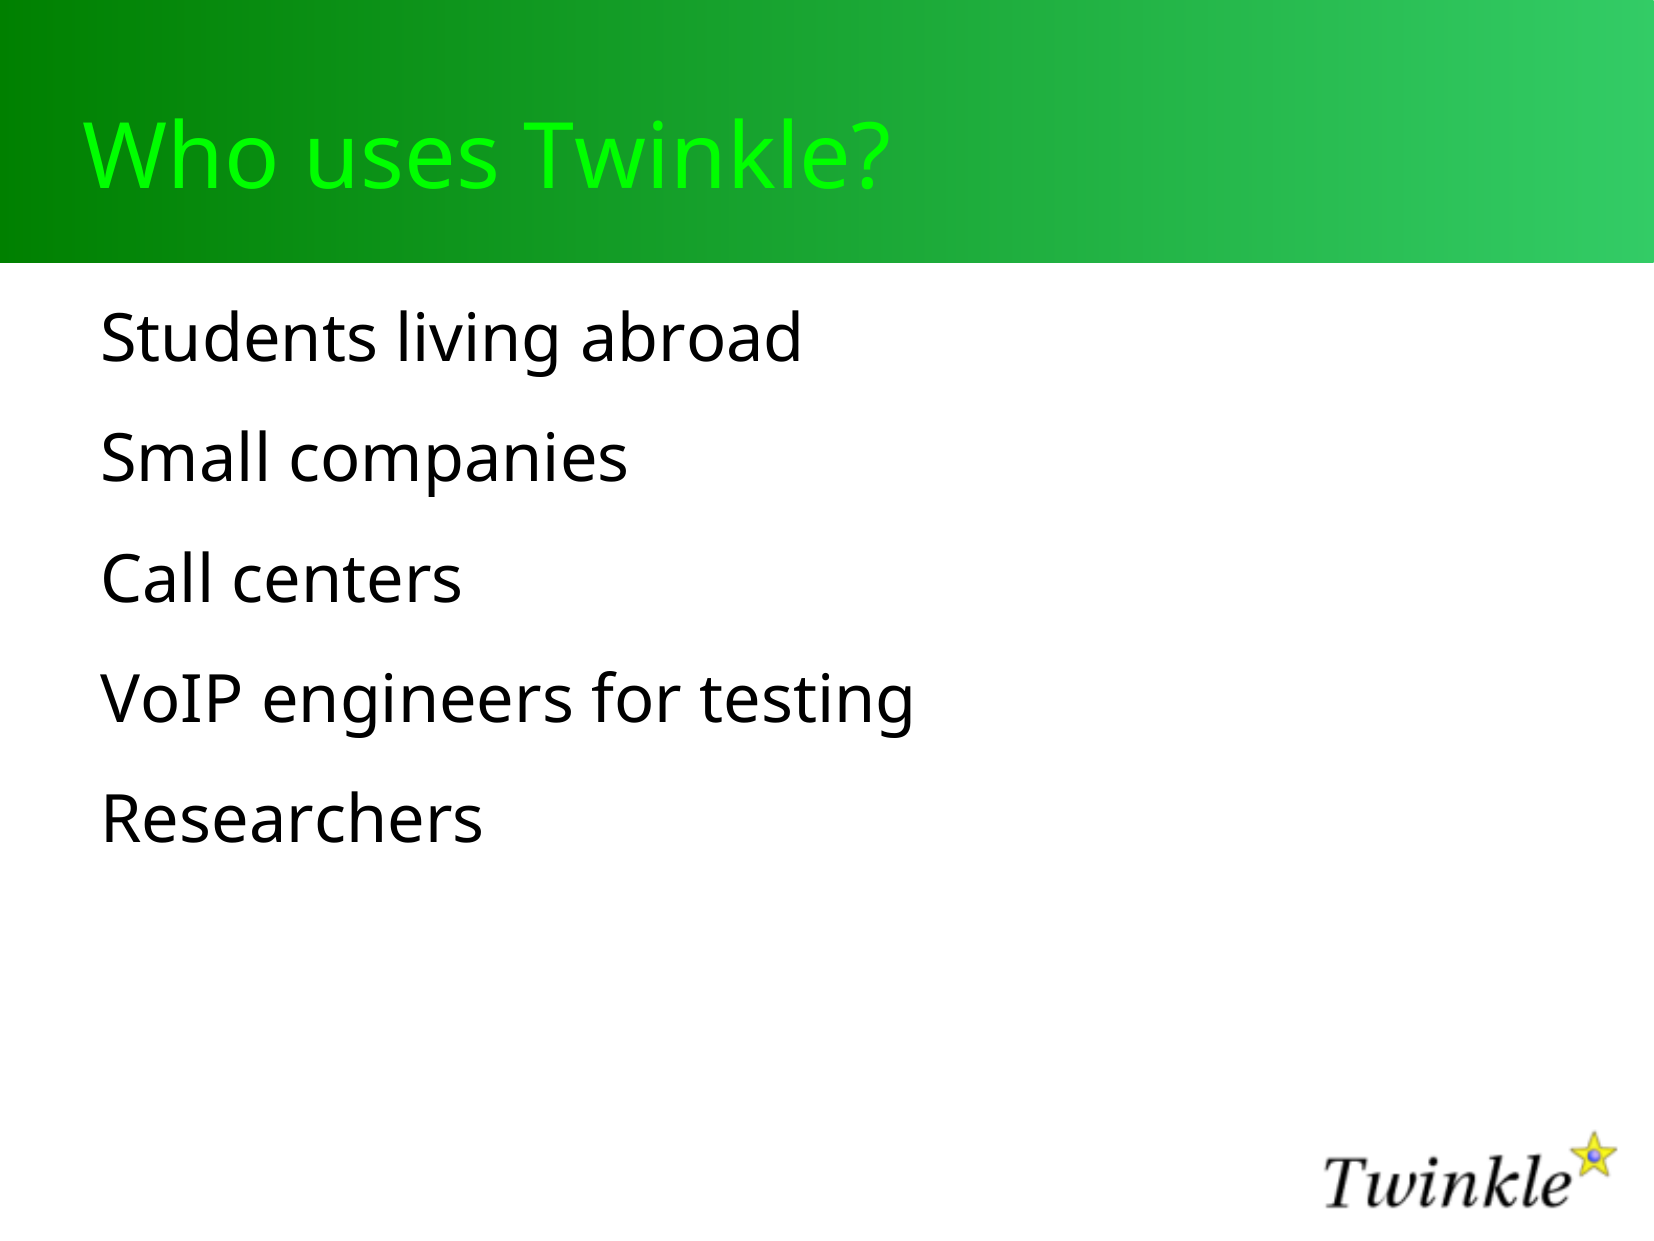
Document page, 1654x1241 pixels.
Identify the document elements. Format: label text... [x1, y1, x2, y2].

picture [1312, 1124, 1626, 1221]
title Who uses Twinkle? [82, 56, 1571, 250]
list Students living abroad Small companies Call centers VoIP engineers for testing Researchers [82, 290, 1571, 1094]
